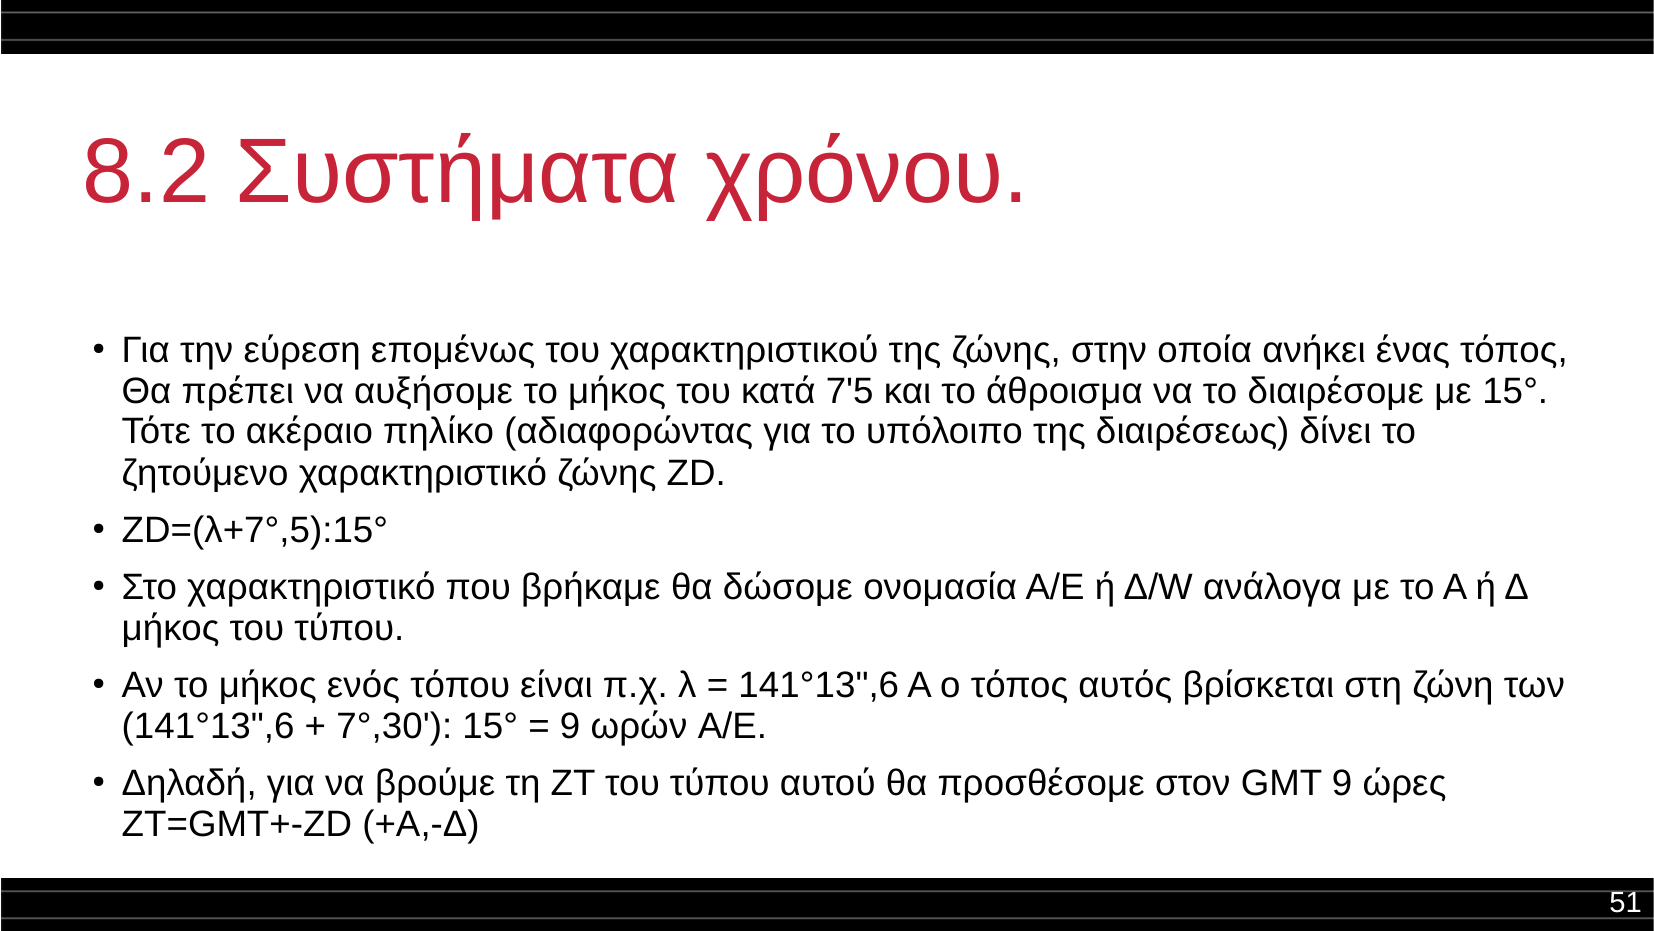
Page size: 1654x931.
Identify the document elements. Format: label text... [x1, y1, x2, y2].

title 8.2 Συστήματα χρόνου. [82, 92, 1571, 249]
list Για την εύρεση επομένως του χαρακτηριστικού της ζώνης, στην οποία ανήκει ένας τόπος, Θα πρέπει να αυξήσομε το μήκος του κατά 7'5 και το άθροισμα να το διαιρέσομε με 15°. Τότε το ακέραιο πηλίκο (αδιαφορώντας για το υπόλοιπο της διαιρέσεως) δίνει το ζητούμενο χαρακτηριστικό ζώνης ZD. ΖD=(λ+7°,5):15° Στο χαρακτηριστικό που βρήκαμε θα δώσομε ονομασία Α/Ε ή Δ/W ανάλογα με το Α ή Δ μήκος του τύπου. Αν το μήκος ενός τόπου είναι π.χ. λ = 141°13",6 Α ο τόπος αυτός βρίσκεται στη ζώνη των (141°13",6 + 7°,30'): 15° = 9 ωρών A/Ε. Δηλαδή, για να βρούμε τη ΖΤ του τύπου αυτού θα προσθέσομε στον GΜΤ 9 ώρες ΖΤ=GMT+-ΖD (+A,-Δ) [82, 271, 1571, 851]
picture [1, 0, 1654, 54]
picture [1, 878, 1654, 931]
